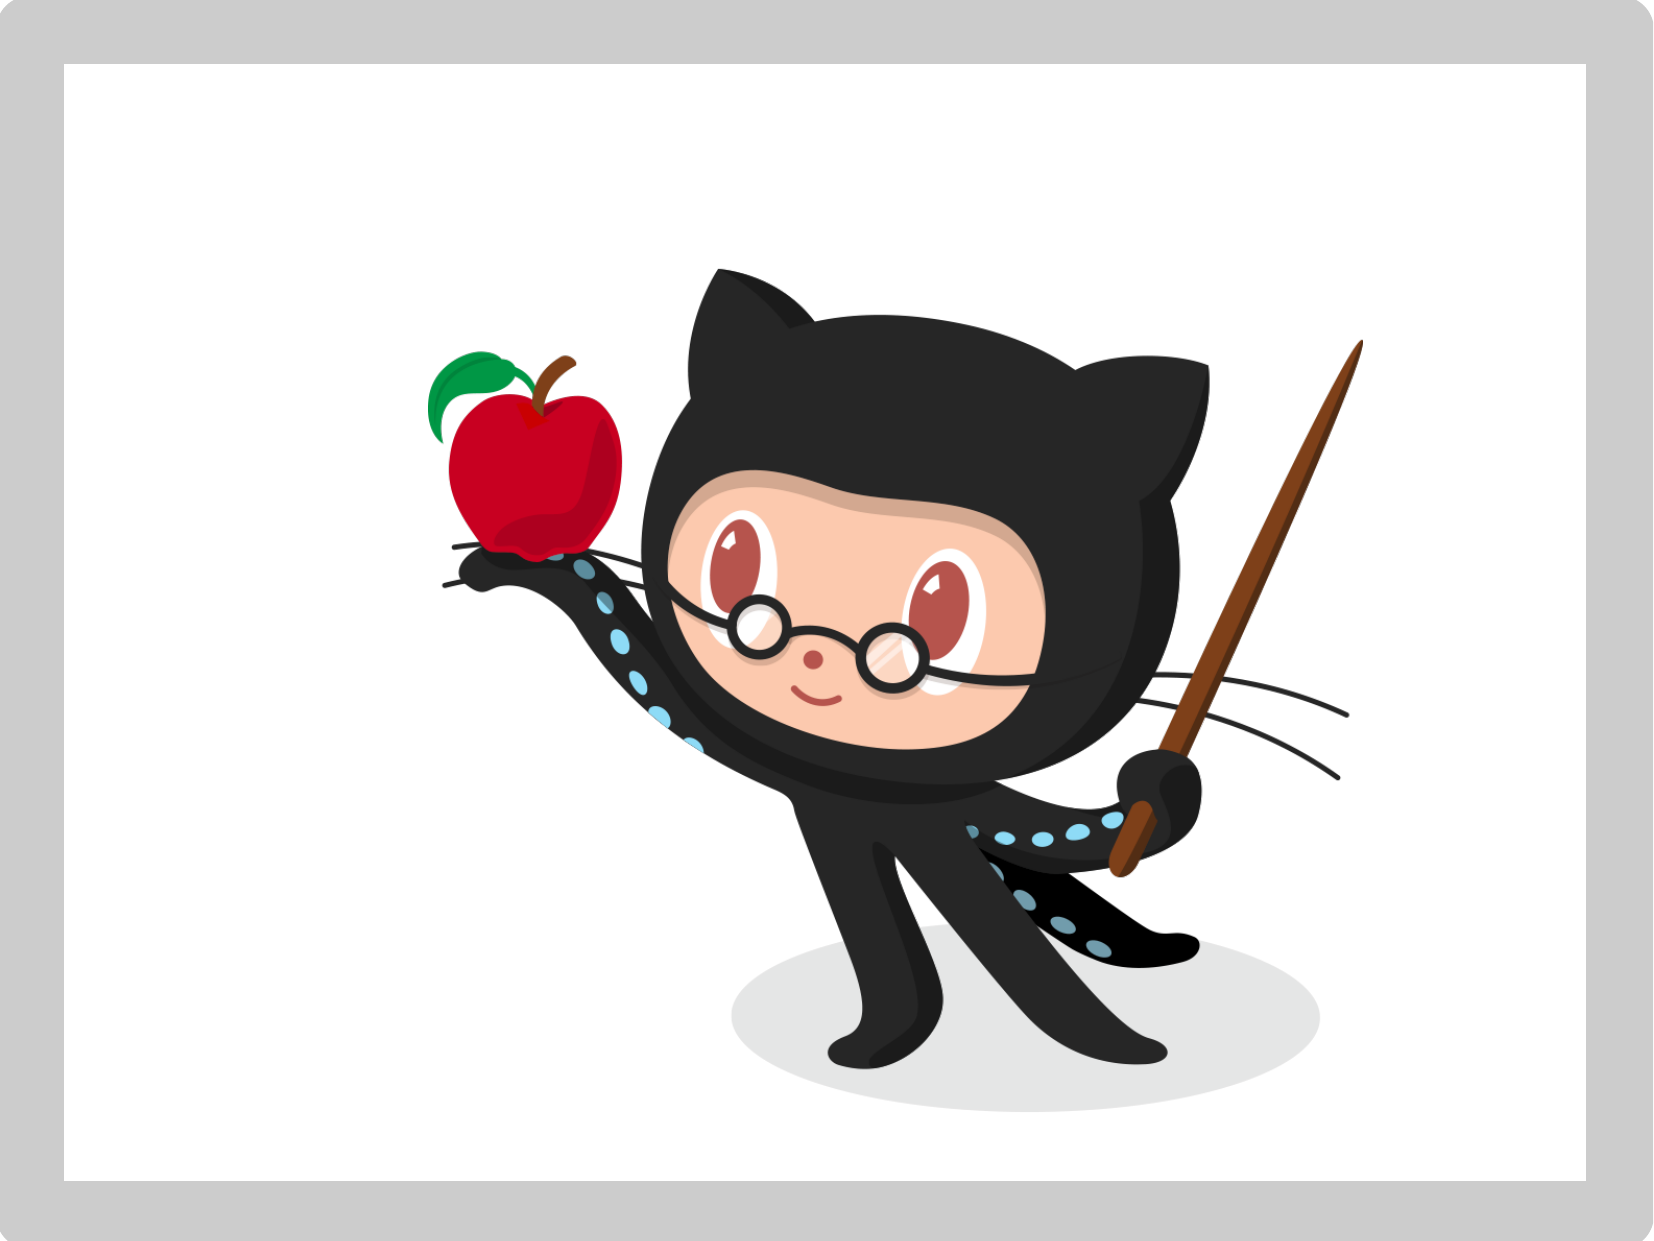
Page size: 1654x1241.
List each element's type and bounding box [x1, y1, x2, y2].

picture [428, 223, 1363, 1158]
